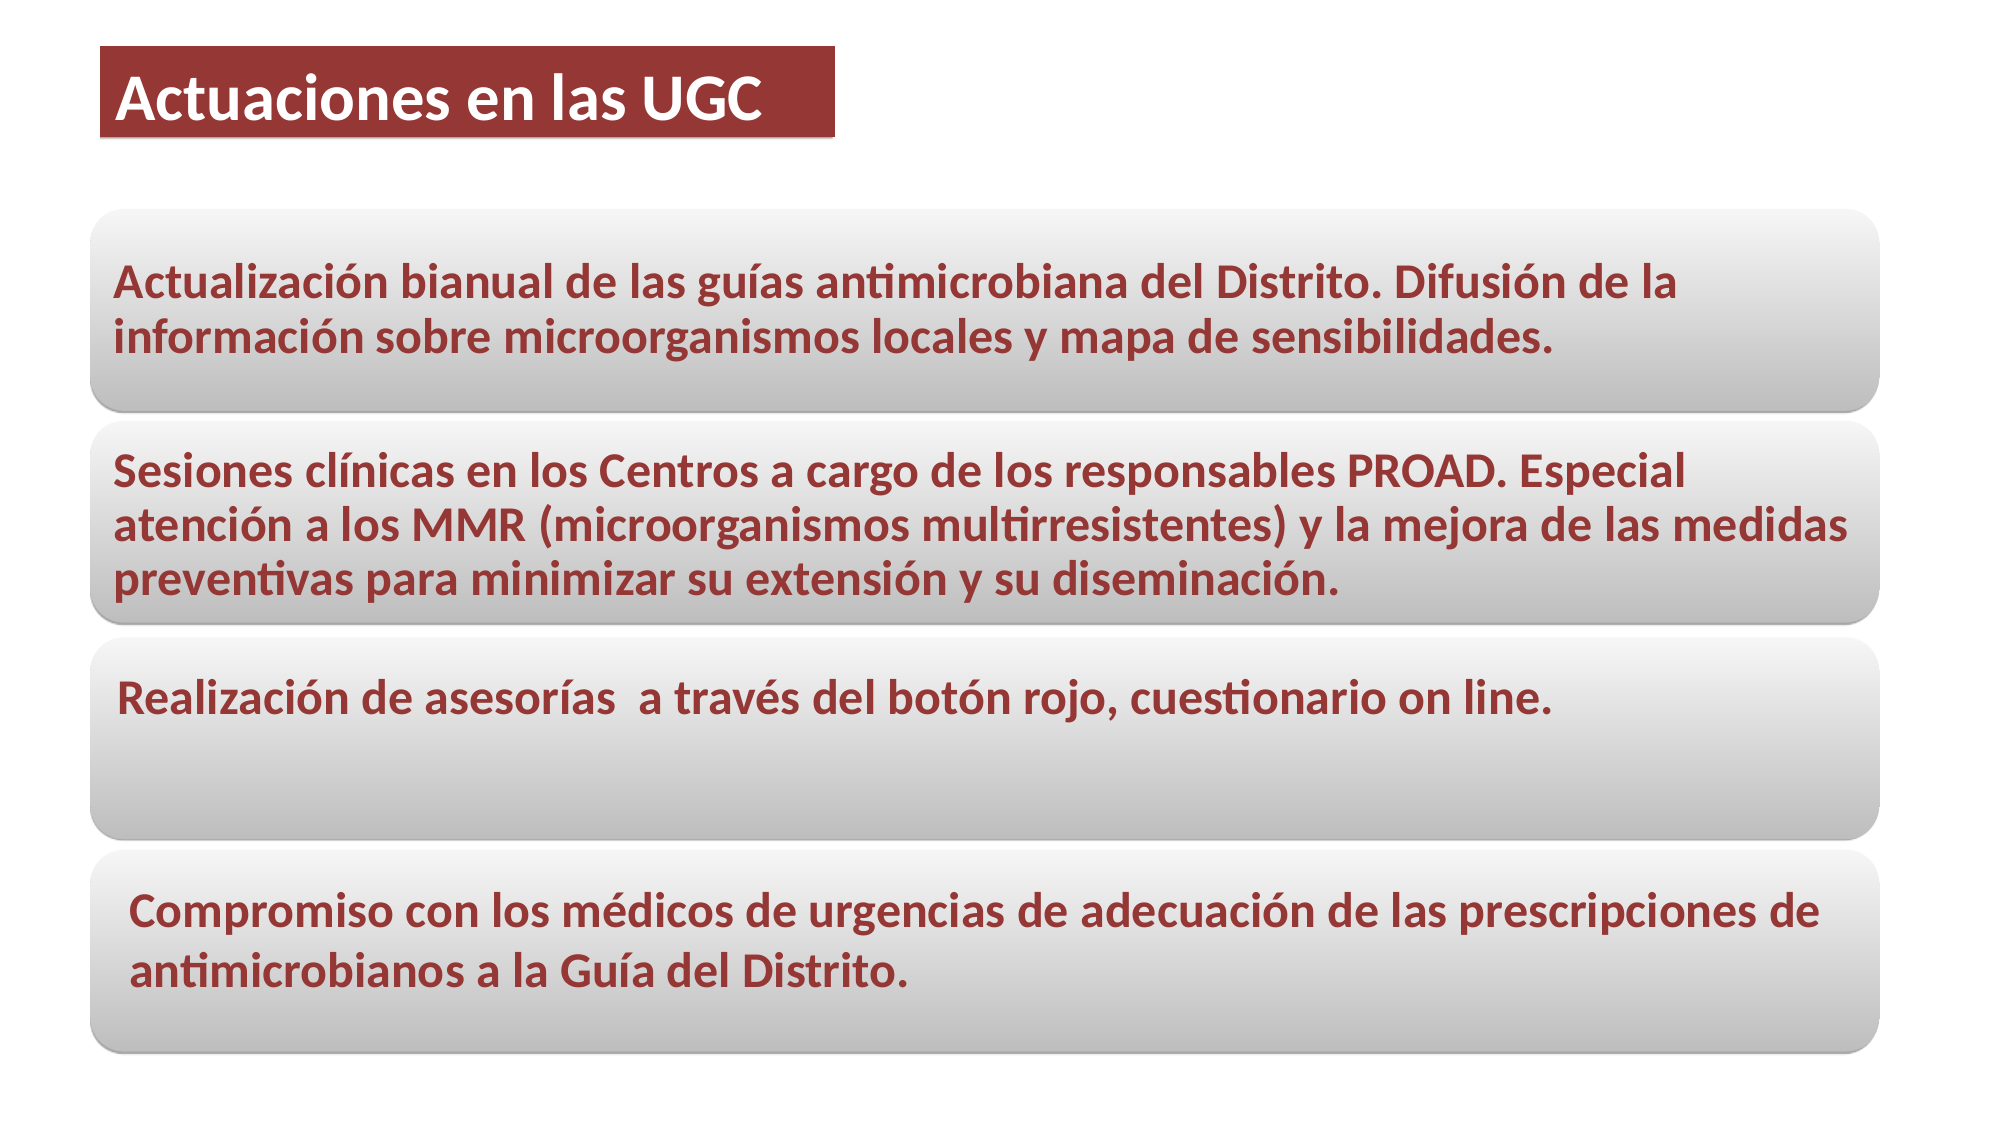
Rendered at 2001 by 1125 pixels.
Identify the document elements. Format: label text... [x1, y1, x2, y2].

text_box Sesiones clínicas en los Centros a cargo de los responsables PROAD. Especial atención a los MMR (microorganismos multirresistentes) y la mejora de las medidas preventivas para minimizar su extensión y su diseminación. [90, 420, 1880, 623]
text_box [90, 849, 1880, 1051]
text_box Actuaciones en las UGC [100, 46, 835, 137]
text_box [90, 637, 1880, 840]
text_box Compromiso con los médicos de urgencias de adecuación de las prescripciones de antimicrobianos a la Guía del Distrito. [114, 869, 1863, 1052]
text_box Actualización bianual de las guías antimicrobiana del Distrito. Difusión de la información sobre microorganismos locales y mapa de sensibilidades. [90, 208, 1880, 411]
text_box Realización de asesorías a través del botón rojo, cuestionario on line. [102, 656, 1851, 779]
